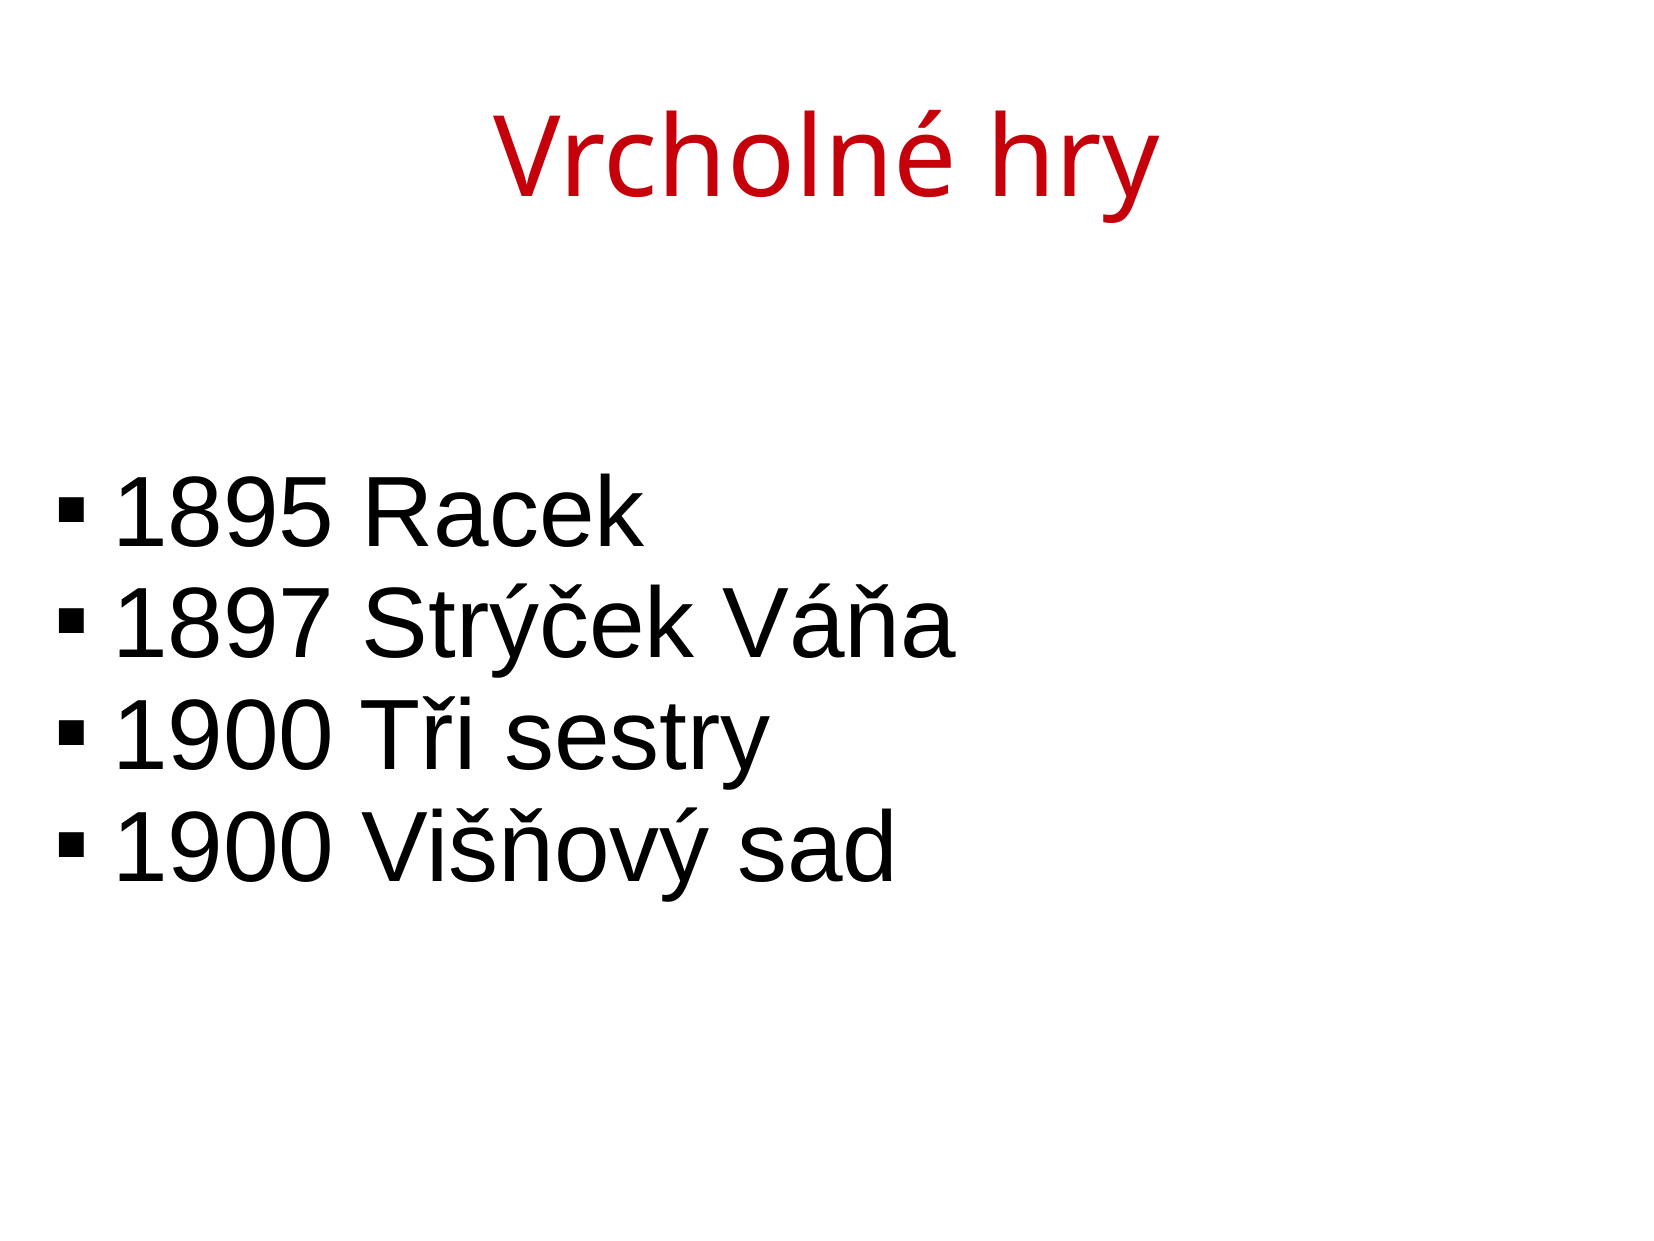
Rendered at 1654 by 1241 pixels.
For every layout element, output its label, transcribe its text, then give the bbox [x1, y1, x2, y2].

title Vrcholné hry [82, 49, 1571, 257]
subtitle 1895 Racek 1897 Strýček Váňa 1900 Tři sestry 1900 Višňový sad [59, 206, 1548, 1152]
